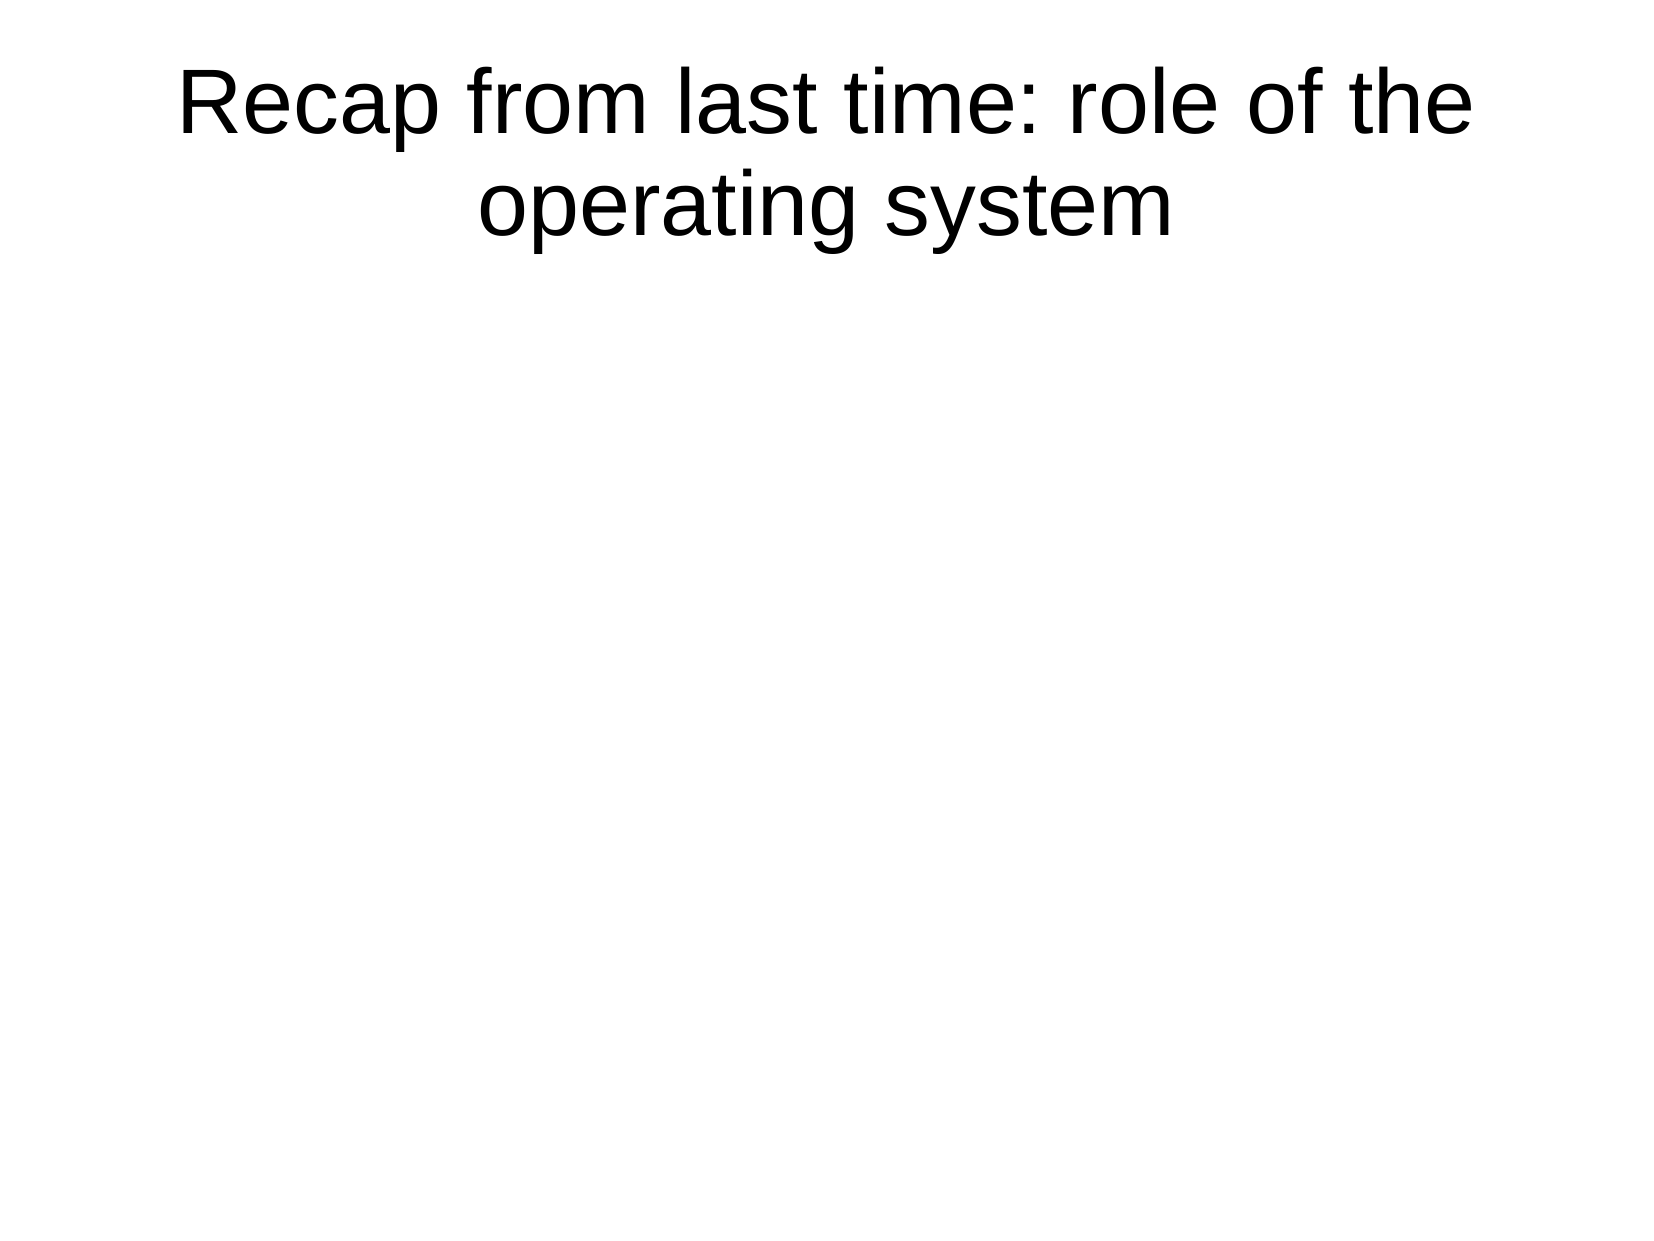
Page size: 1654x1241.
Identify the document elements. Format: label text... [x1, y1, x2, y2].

title Recap from last time: role of the operating system [82, 49, 1571, 257]
